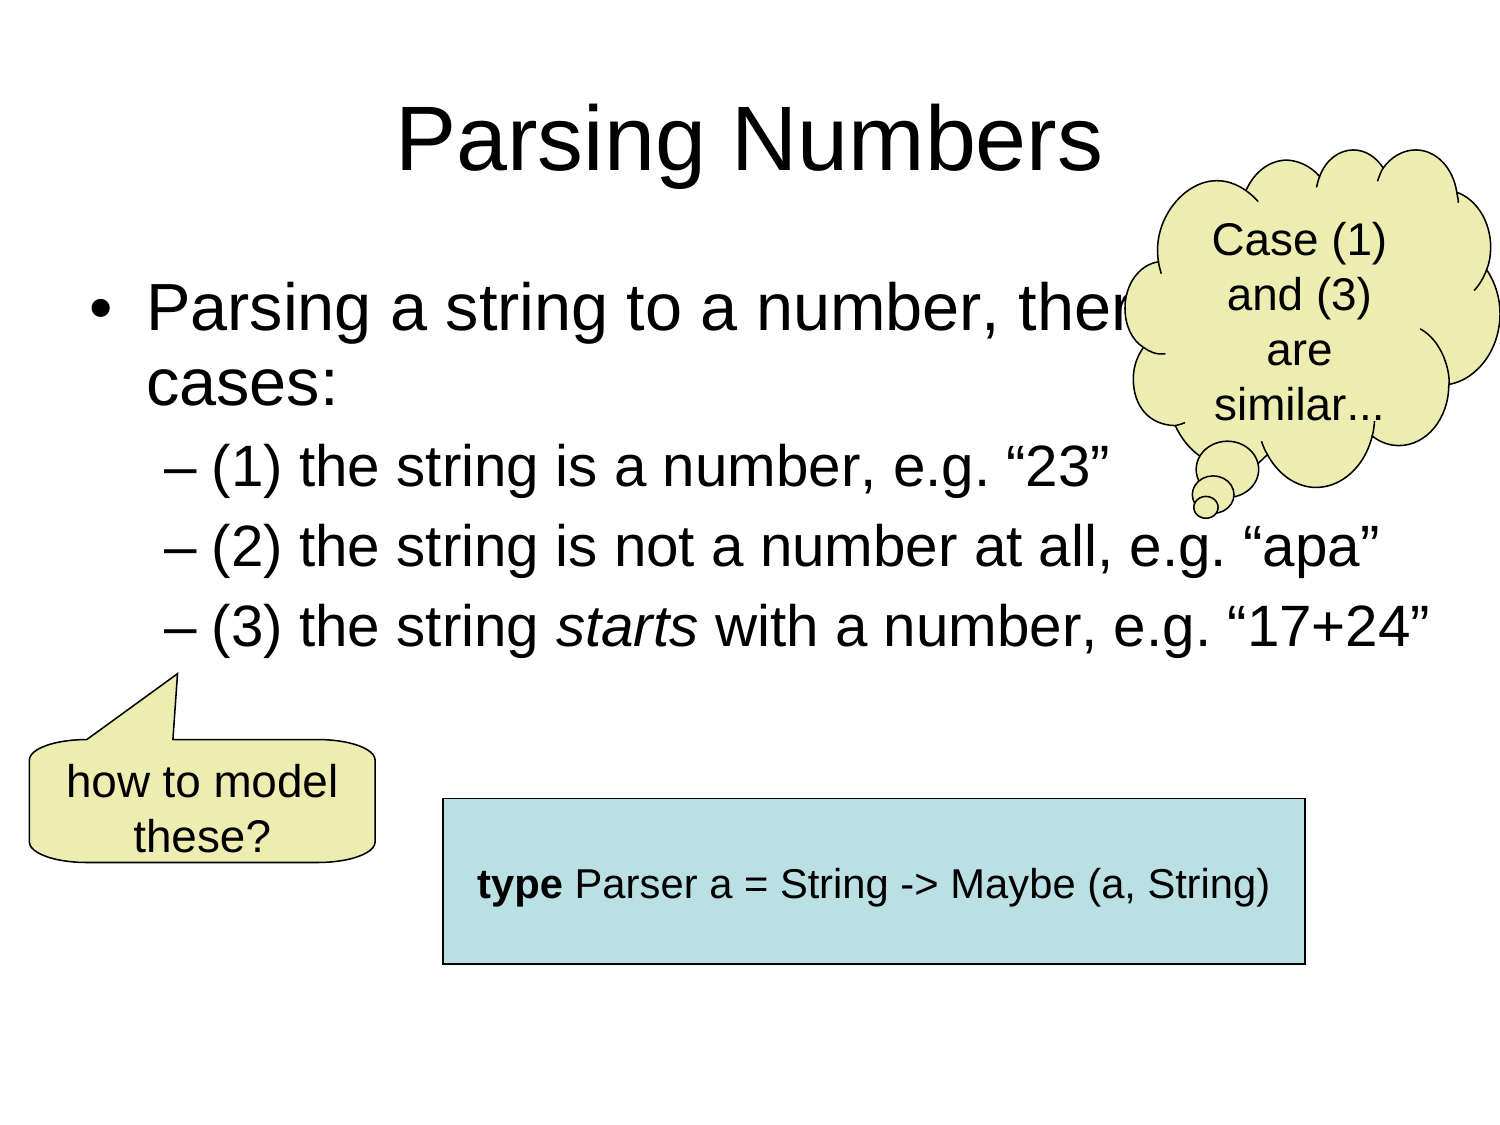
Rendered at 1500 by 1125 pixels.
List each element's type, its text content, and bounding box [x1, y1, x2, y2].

text_box type Parser a = String -> Maybe (a, String) [442, 798, 1306, 965]
title Parsing Numbers [75, 45, 1426, 233]
text_box Case (1) and (3) are similar... [1125, 149, 1500, 519]
text_box how to model these? [29, 673, 376, 863]
list Parsing a string to a number, there are three cases: (1) the string is a number, e.g. “23” (2) the string is not a number at all, e.g. “apa” (3) the string starts with a number, e.g. “17+24” [75, 262, 1500, 1005]
